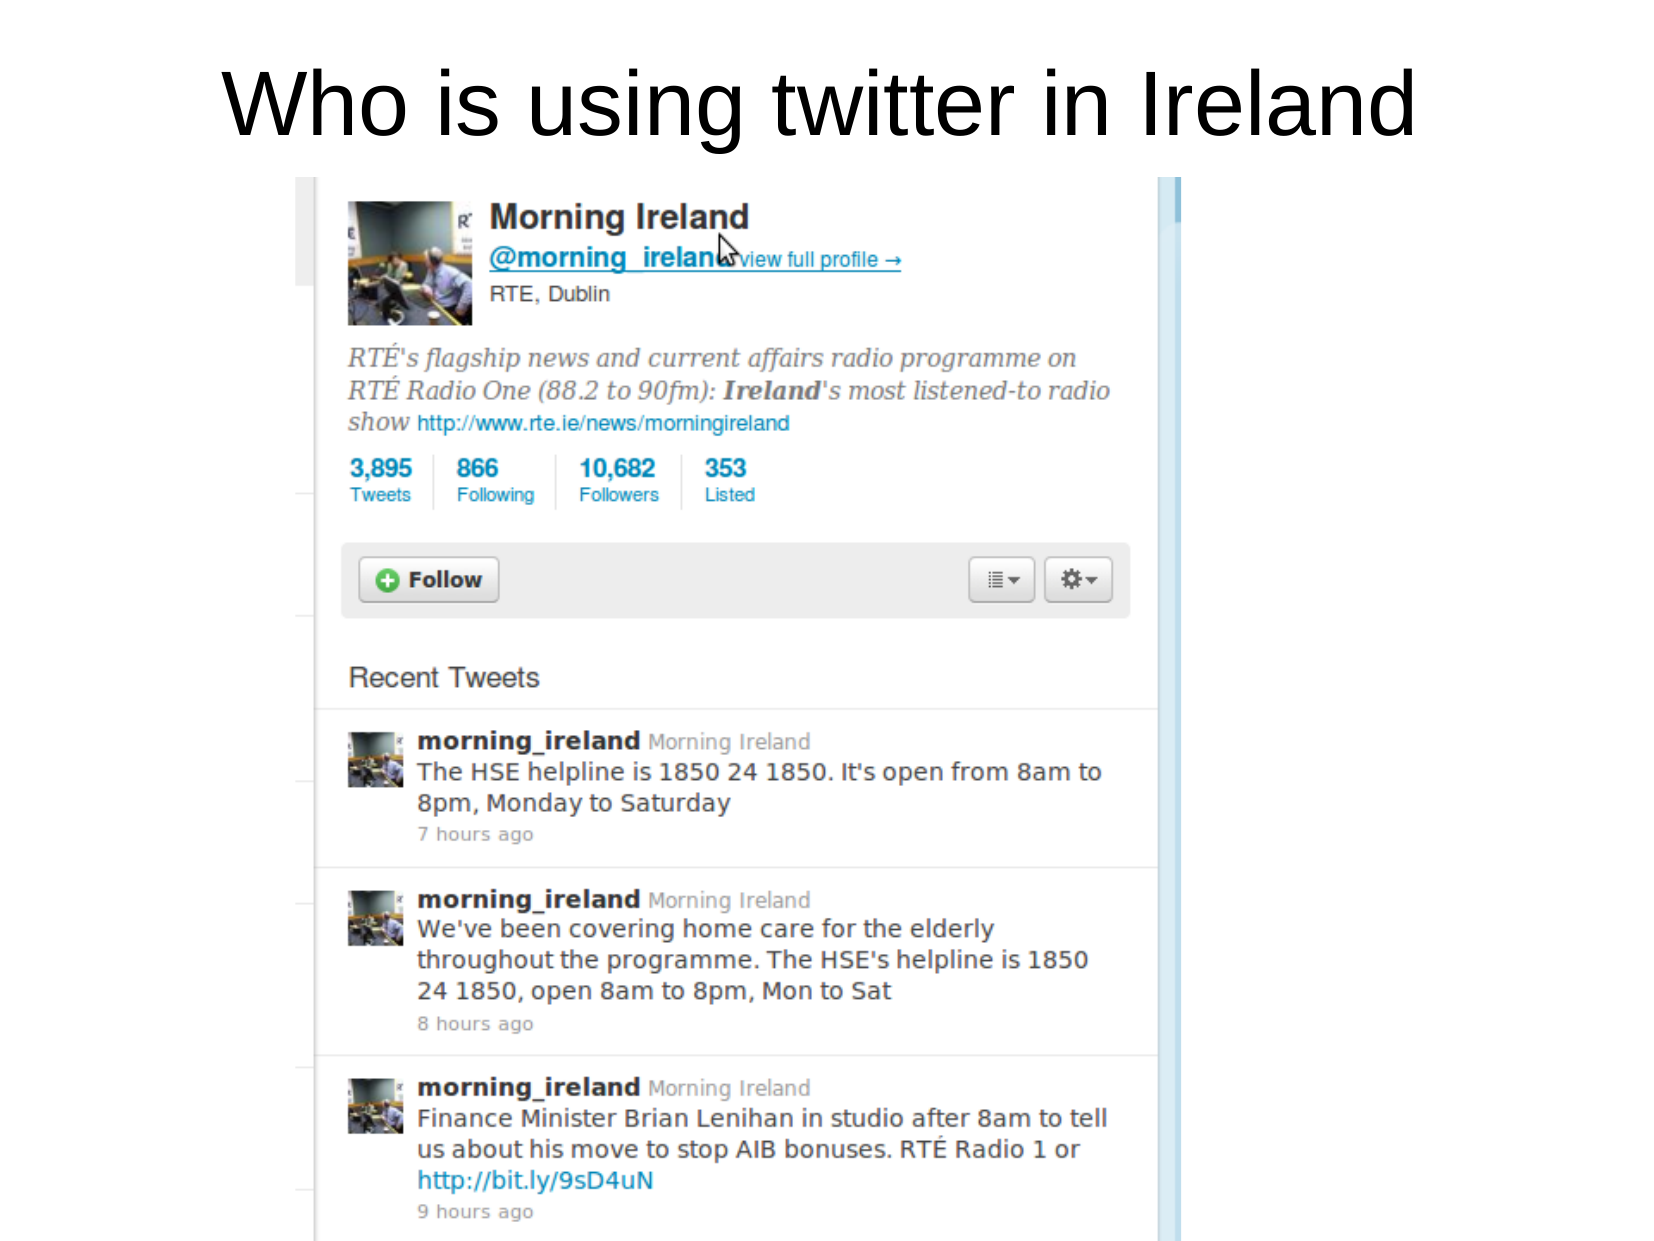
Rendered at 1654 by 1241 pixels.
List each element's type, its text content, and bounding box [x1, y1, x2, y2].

title Who is using twitter in Ireland [76, 0, 1565, 208]
picture [295, 177, 1182, 1241]
